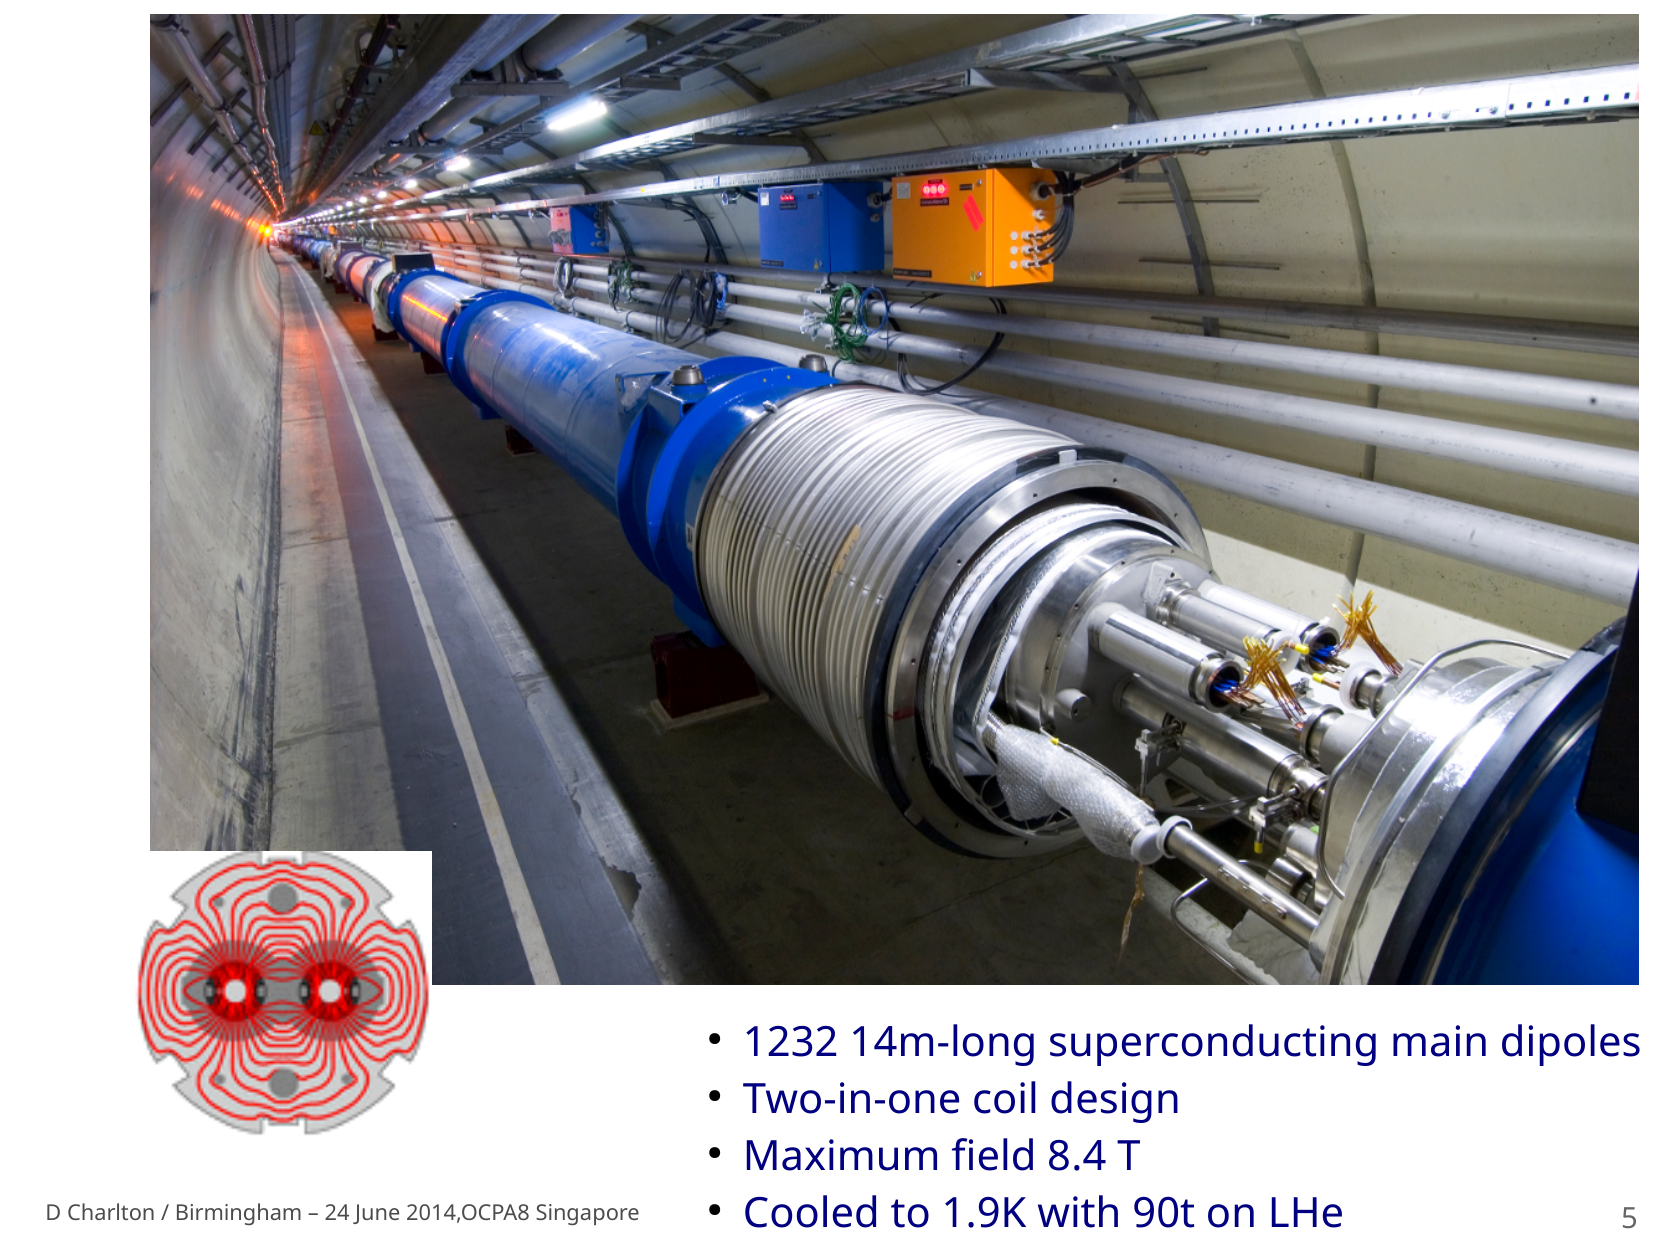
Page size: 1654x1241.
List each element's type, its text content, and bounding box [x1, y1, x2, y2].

text_box 1232 14m-long superconducting main dipoles Two-in-one coil design Maximum field 8.4 T Cooled to 1.9K with 90t on LHe [657, 1004, 1600, 1215]
picture [131, 14, 1639, 1138]
